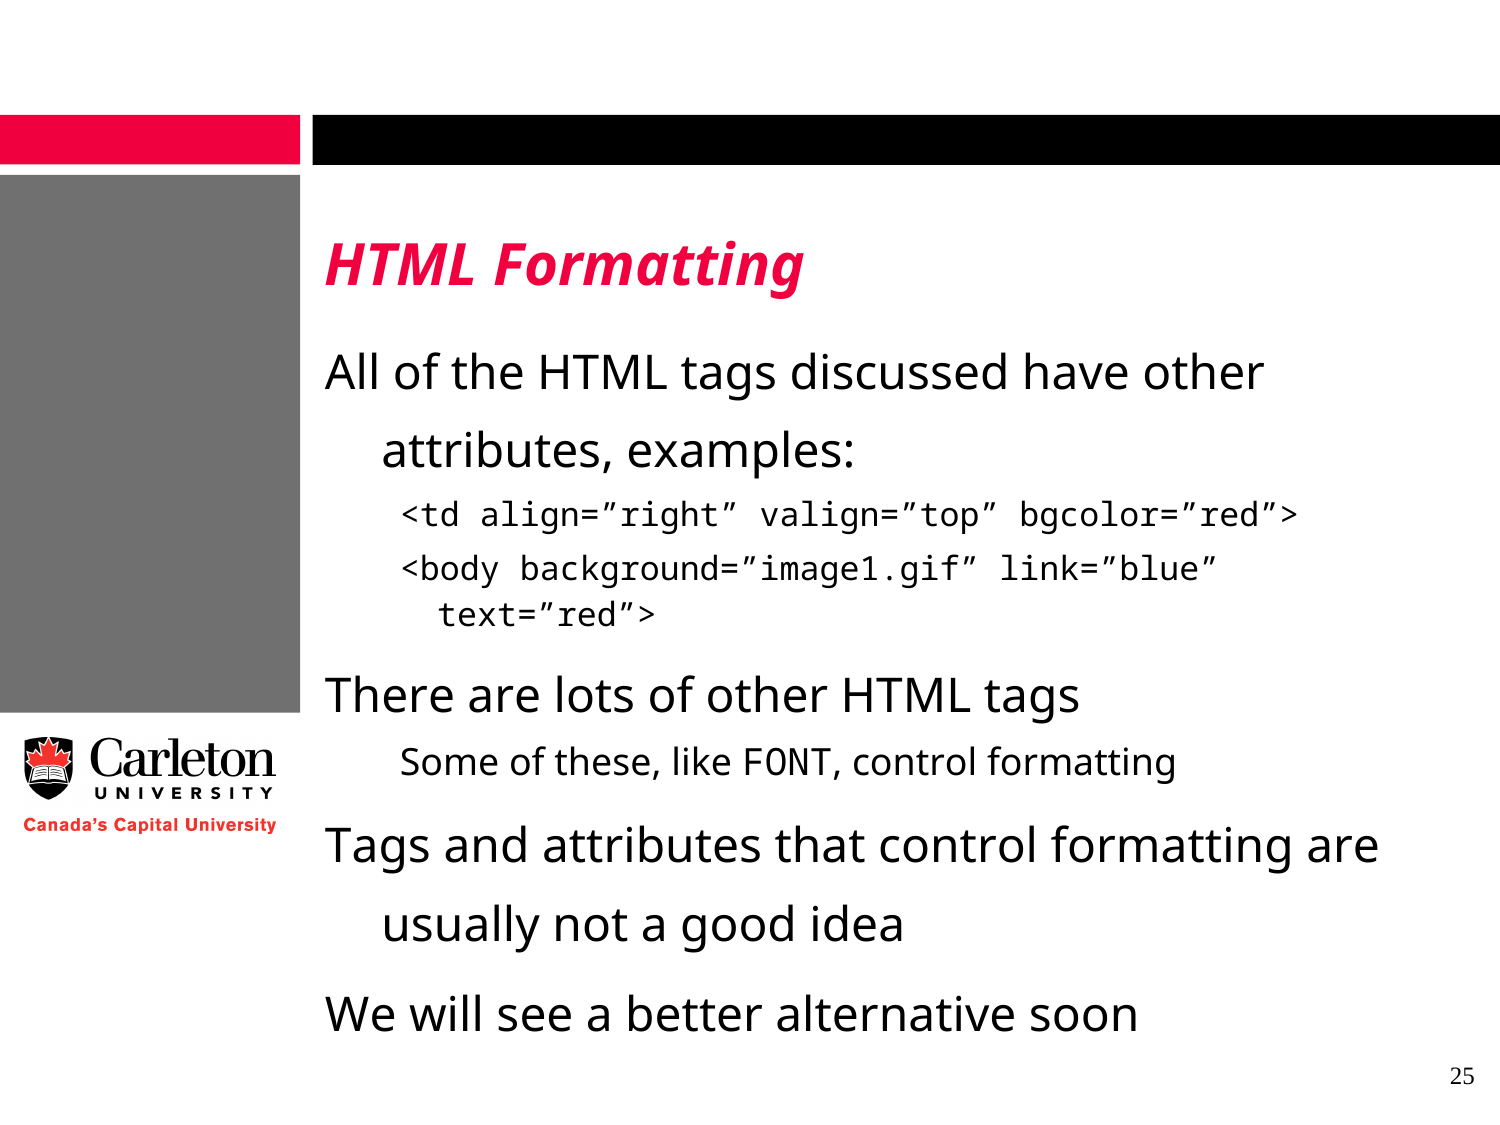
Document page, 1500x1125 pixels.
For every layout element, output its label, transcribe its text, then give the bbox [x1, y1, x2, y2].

title HTML Formatting [324, 194, 1450, 324]
picture [24, 737, 276, 834]
list All of the HTML tags discussed have other attributes, examples: <td align=”right” valign=”top” bgcolor=”red”> <body background=”image1.gif” link=”blue” text=”red”> There are lots of other HTML tags Some of these, like FONT, control formatting Tags and attributes that control formatting are usually not a good idea We will see a better alternative soon [324, 324, 1450, 1036]
